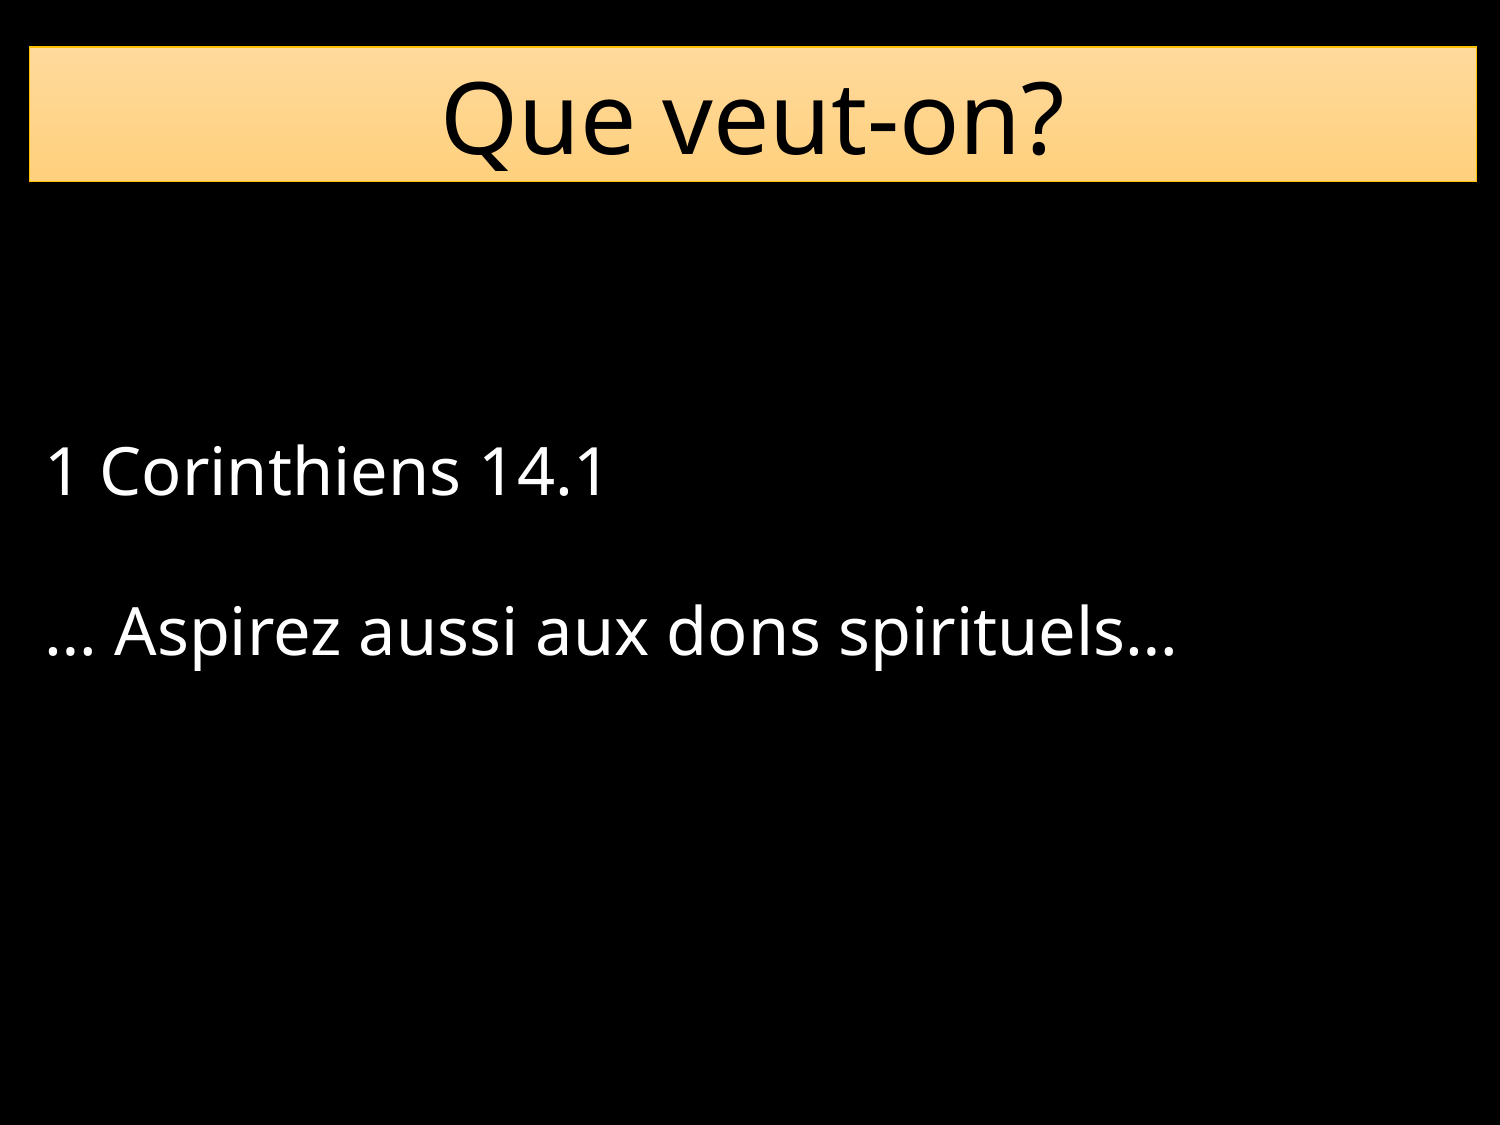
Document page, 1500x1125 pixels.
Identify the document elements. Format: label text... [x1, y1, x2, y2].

text_box Que veut-on? [29, 47, 1477, 182]
text_box 1 Corinthiens 14.1 … Aspirez aussi aux dons spirituels… [29, 421, 1477, 676]
